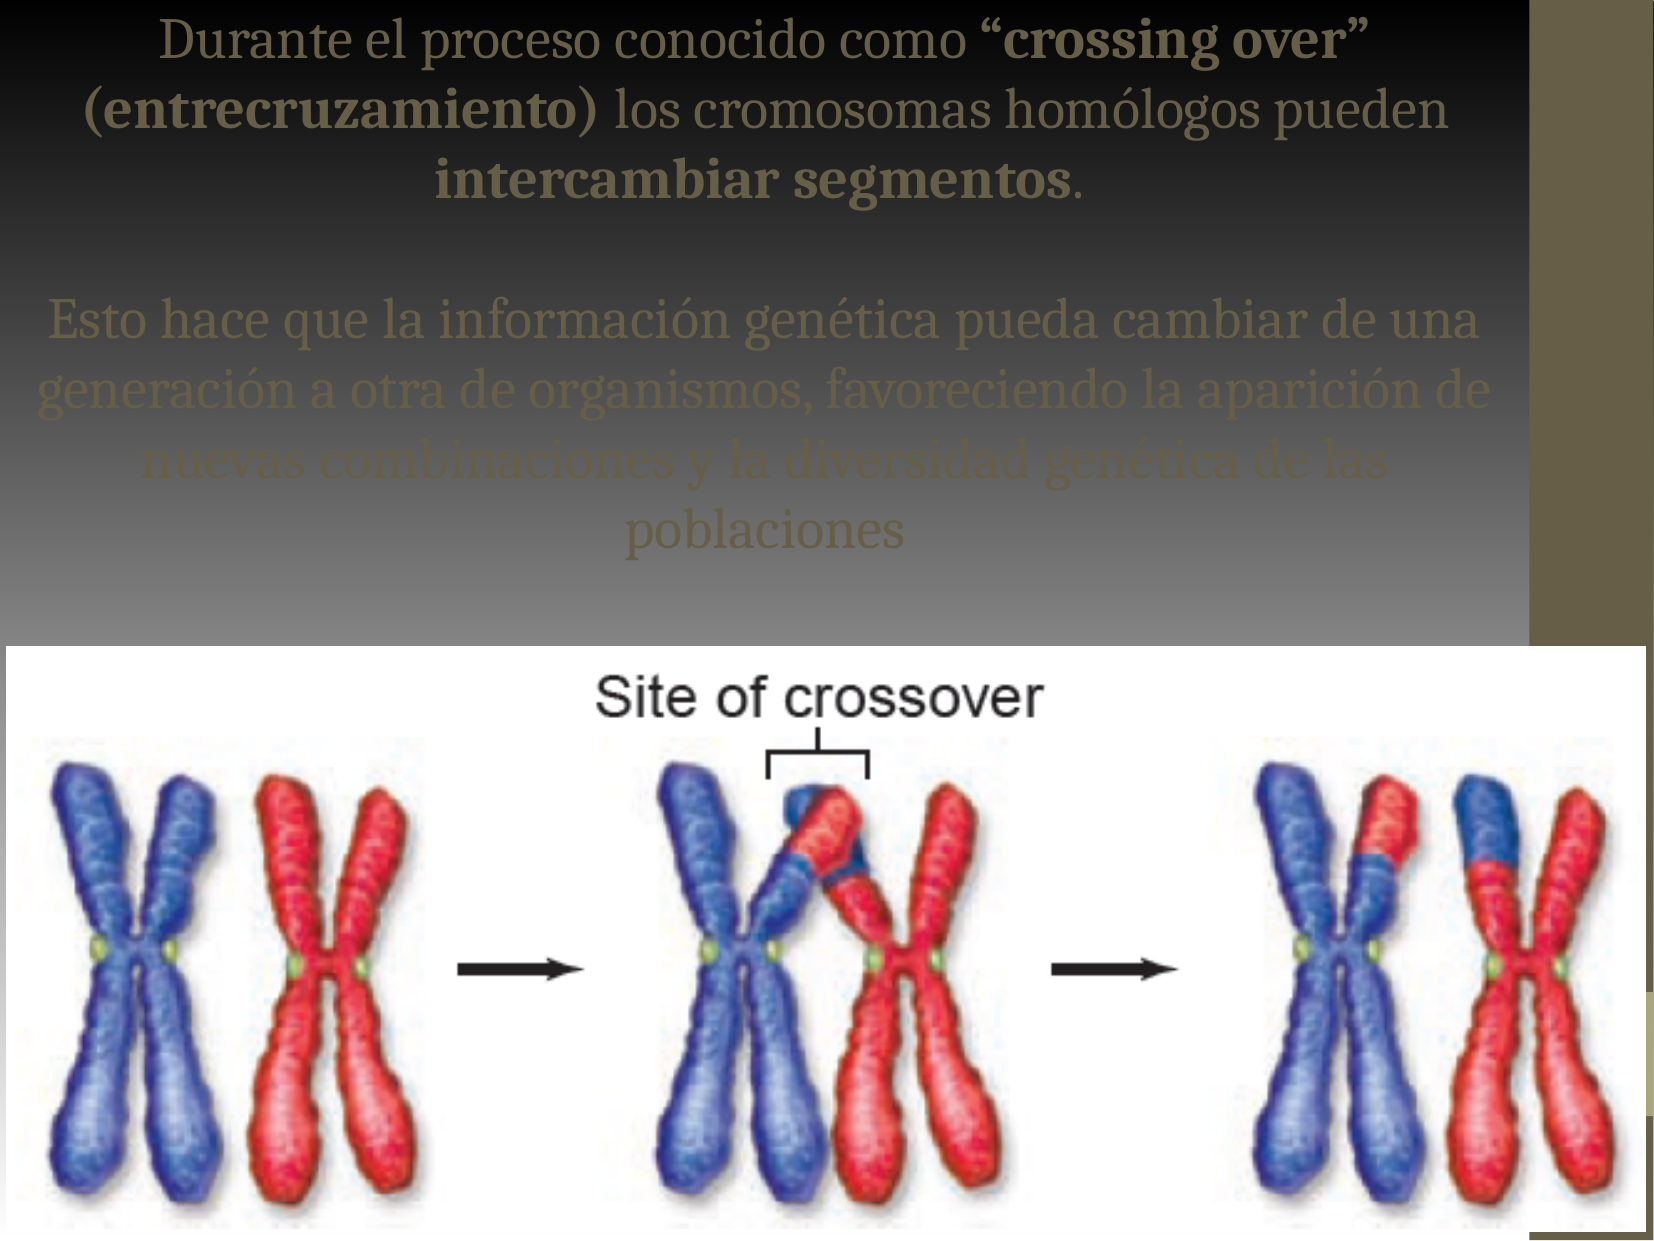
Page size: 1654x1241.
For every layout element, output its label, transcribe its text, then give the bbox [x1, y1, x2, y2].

picture [6, 646, 1646, 1232]
title Durante el proceso conocido como “crossing over” (entrecruzamiento) los cromosomas homólogos pueden intercambiar segmentos. Esto hace que la información genética pueda cambiar de una generación a otra de organismos, favoreciendo la aparición de nuevas combinaciones y la diversidad genética de las poblaciones [0, 0, 1530, 634]
